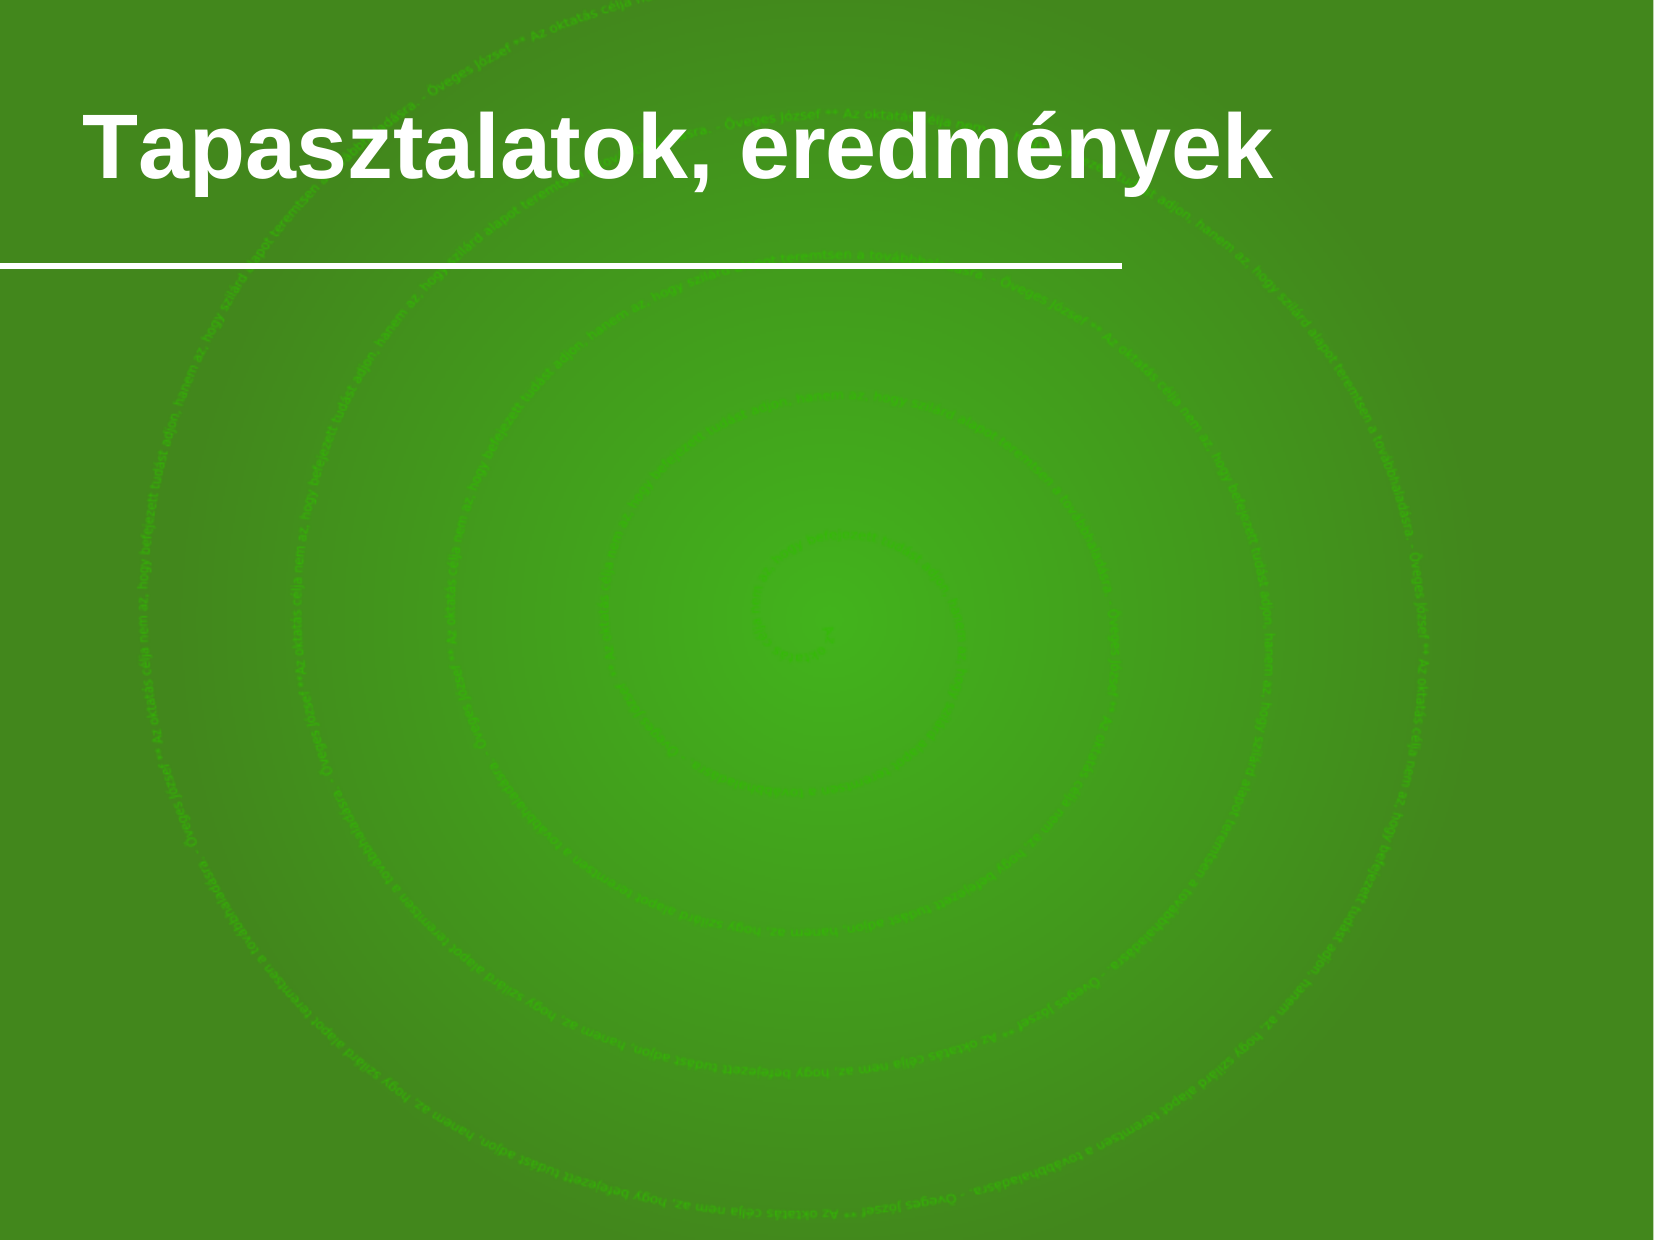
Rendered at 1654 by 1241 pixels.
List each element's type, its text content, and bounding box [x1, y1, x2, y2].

picture [0, 0, 1654, 1240]
title Tapasztalatok, eredmények [82, 57, 1571, 237]
